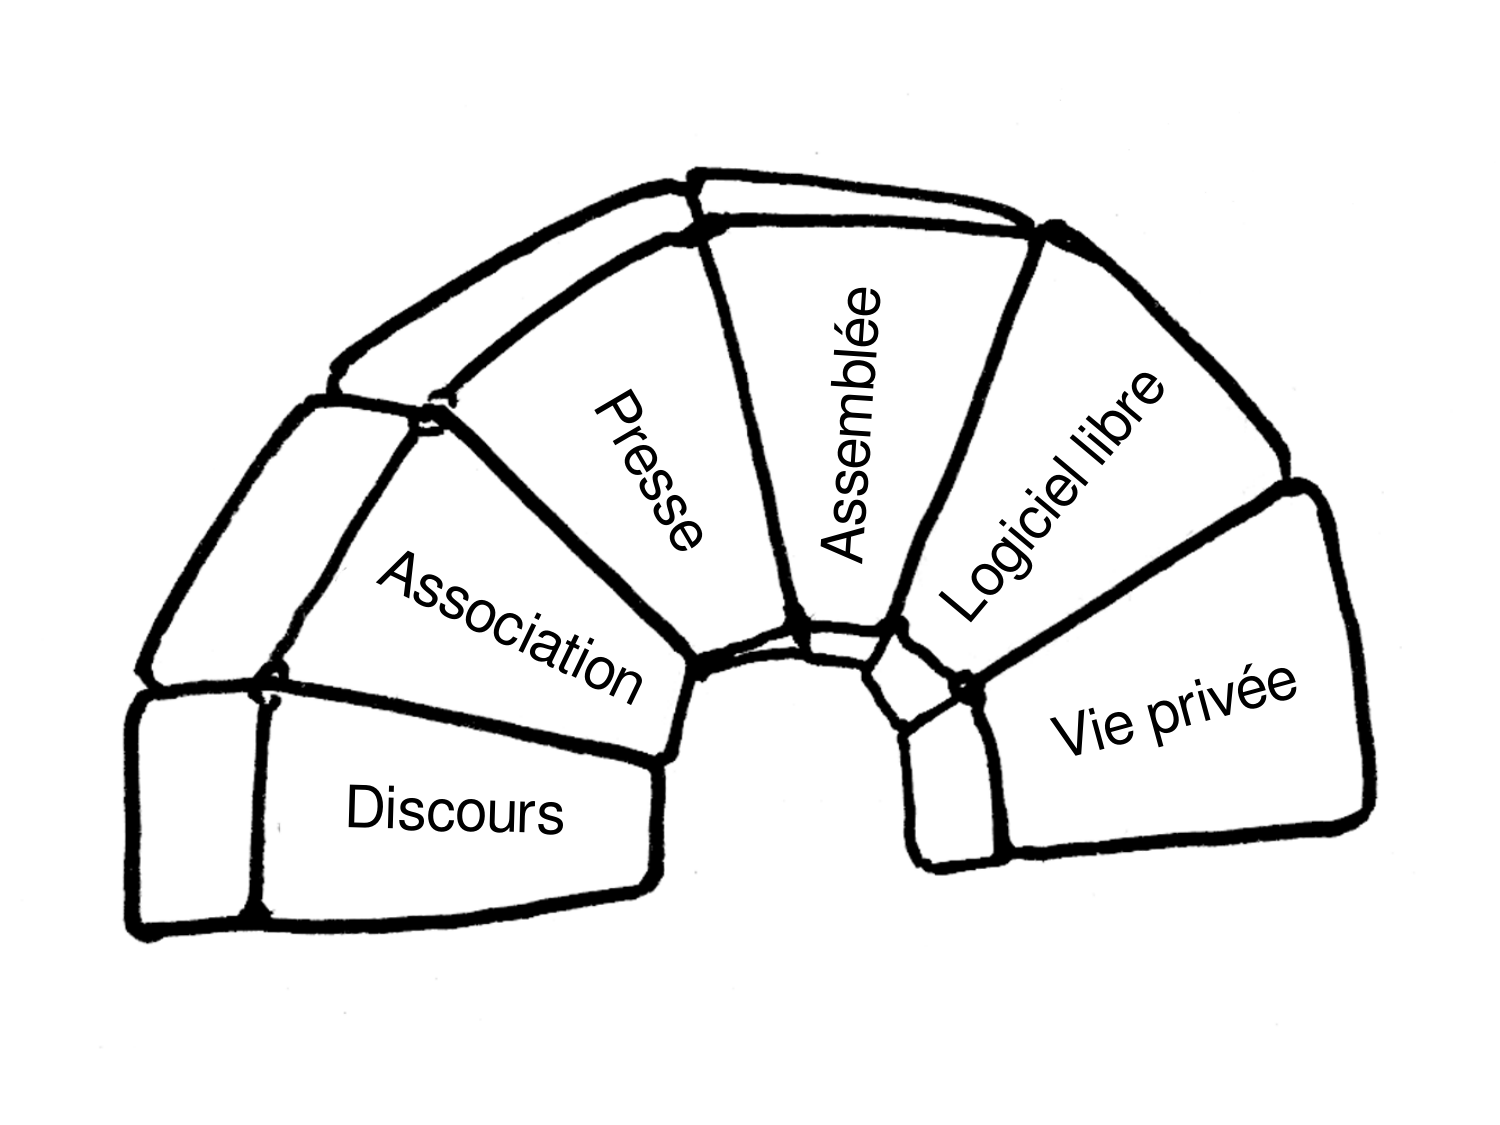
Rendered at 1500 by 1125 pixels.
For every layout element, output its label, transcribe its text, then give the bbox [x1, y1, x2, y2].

text_box Discours [247, 768, 663, 861]
text_box Presse [515, 278, 788, 668]
text_box Vie privée [973, 621, 1380, 803]
picture [0, 75, 1500, 1050]
text_box Assemblée [801, 209, 909, 641]
text_box Logiciel libre [888, 306, 1225, 685]
text_box Association [319, 509, 706, 750]
